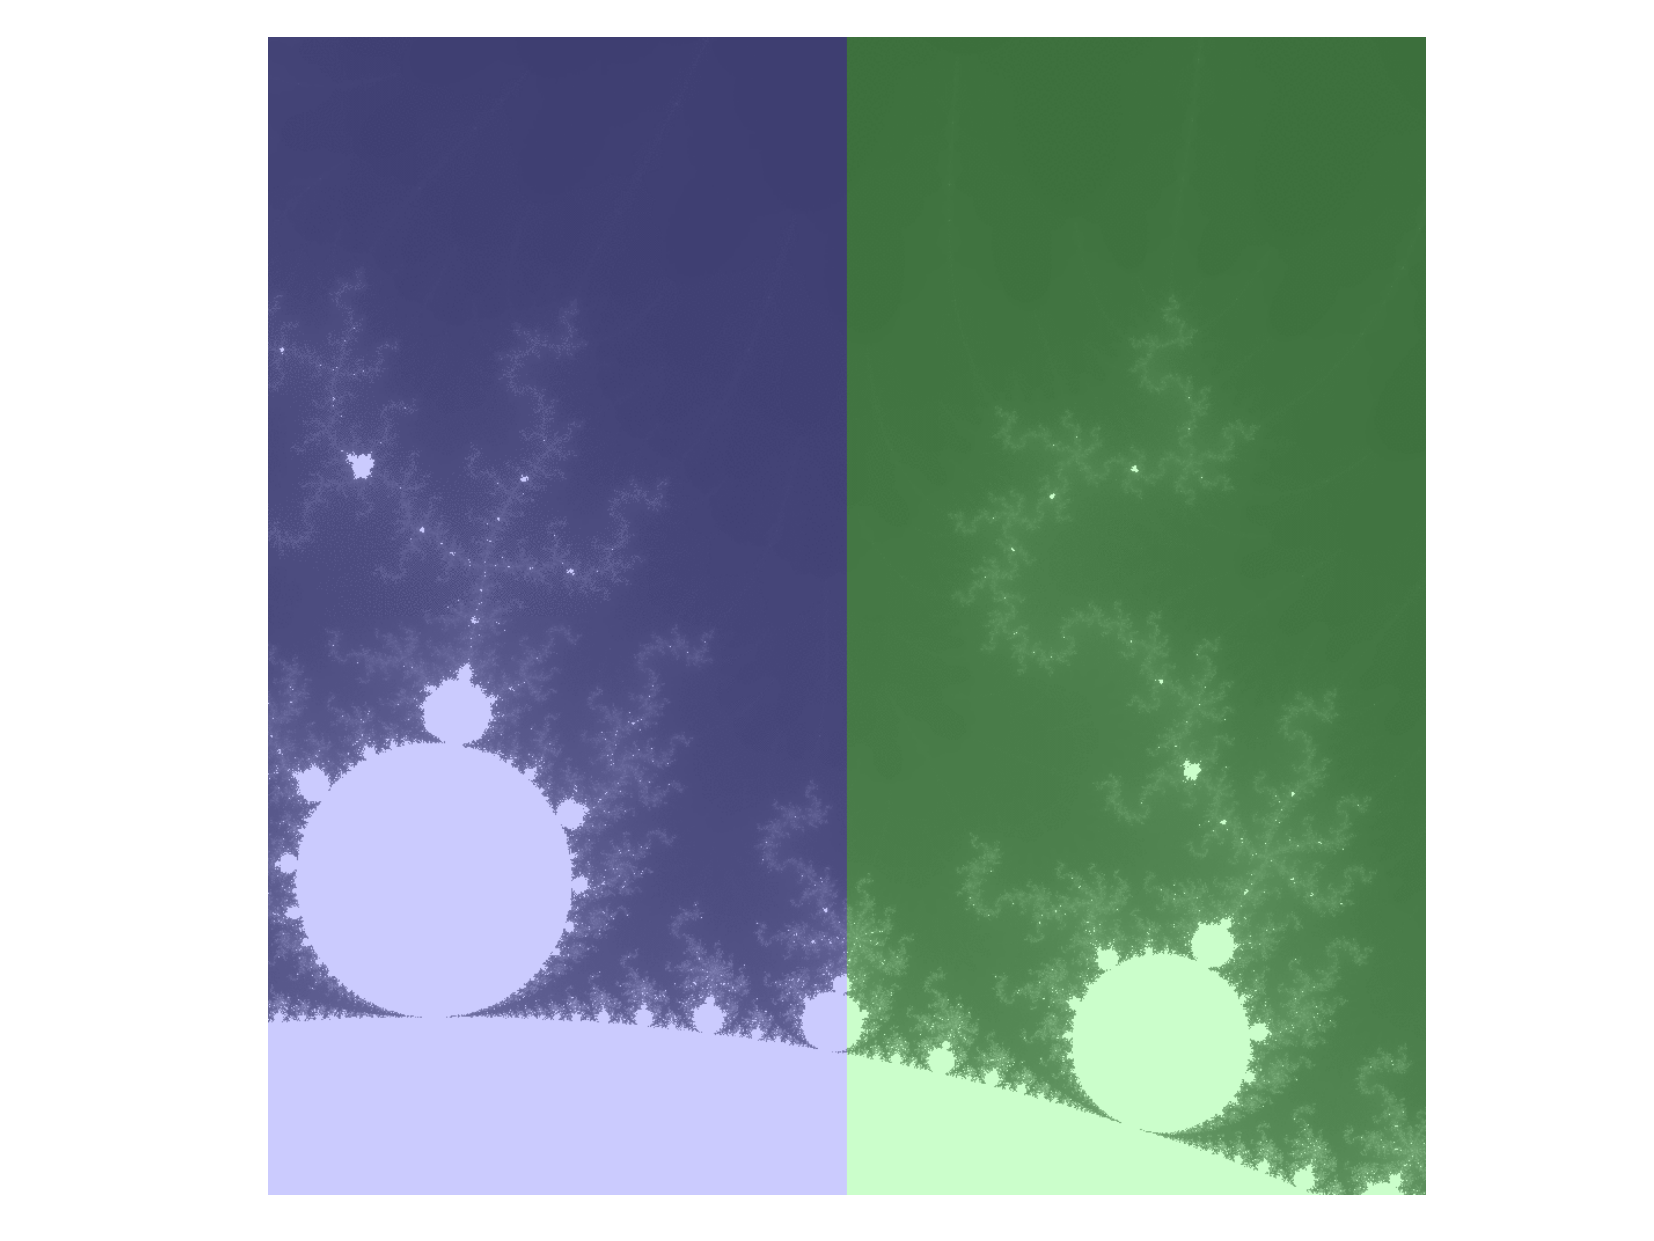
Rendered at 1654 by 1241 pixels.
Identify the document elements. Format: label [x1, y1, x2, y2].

picture [268, 37, 1426, 1195]
